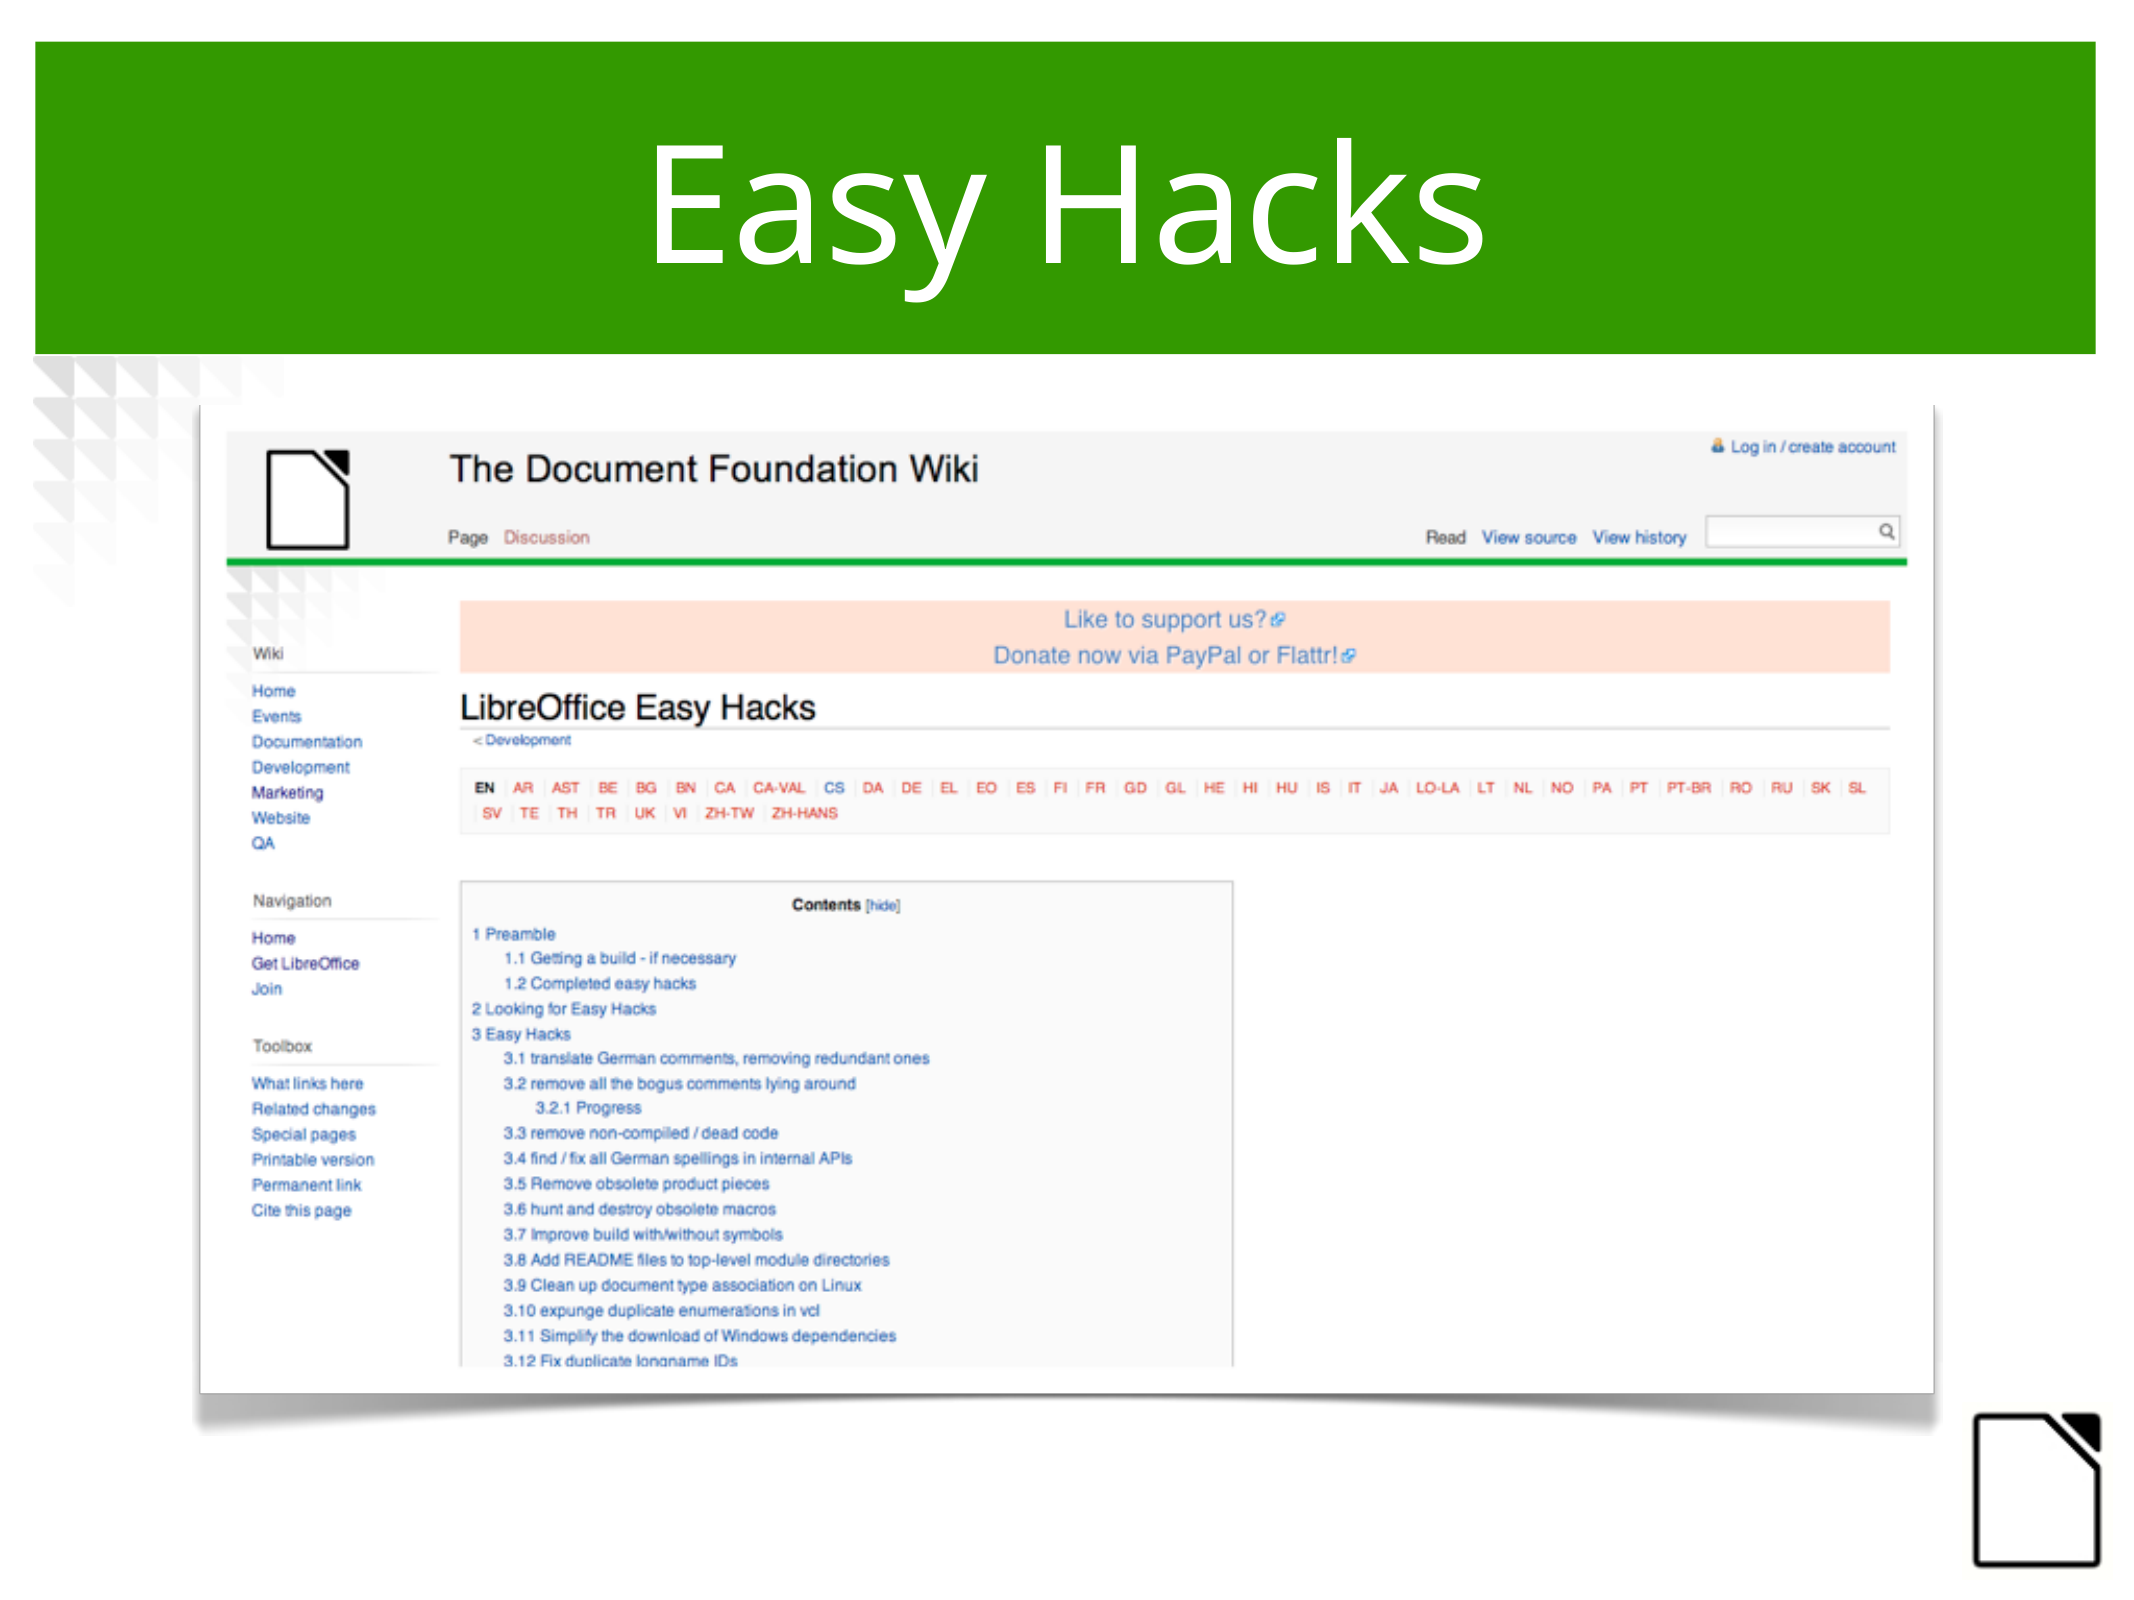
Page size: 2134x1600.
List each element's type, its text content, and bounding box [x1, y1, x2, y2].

picture [33, 356, 1943, 1436]
title Easy Hacks [35, 41, 2096, 355]
picture [1962, 1402, 2113, 1580]
